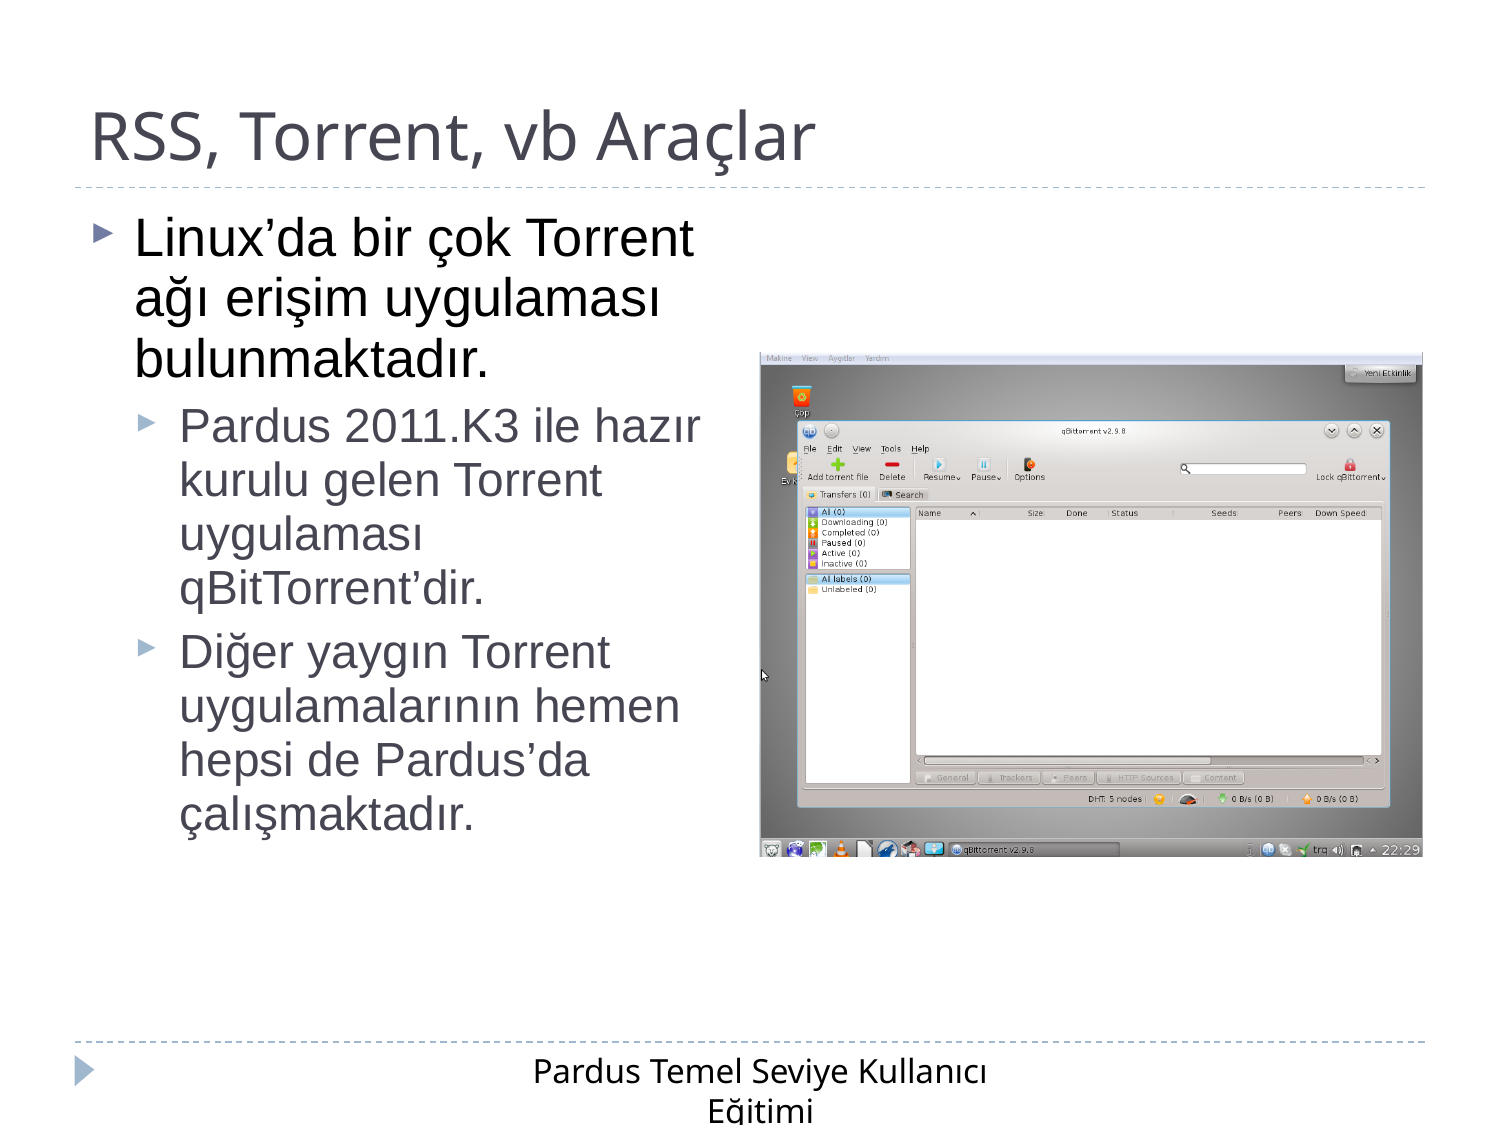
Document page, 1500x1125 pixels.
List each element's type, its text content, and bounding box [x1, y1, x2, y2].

title RSS, Torrent, vb Araçlar [75, 37, 1425, 188]
picture [759, 352, 1423, 857]
list Linux’da bir çok Torrent ağı erişim uygulaması bulunmaktadır. Pardus 2011.K3 ile hazır kurulu gelen Torrent uygulaması qBitTorrent’dir. Diğer yaygın Torrent uygulamalarının hemen hepsi de Pardus’da çalışmaktadır. [75, 200, 738, 1010]
